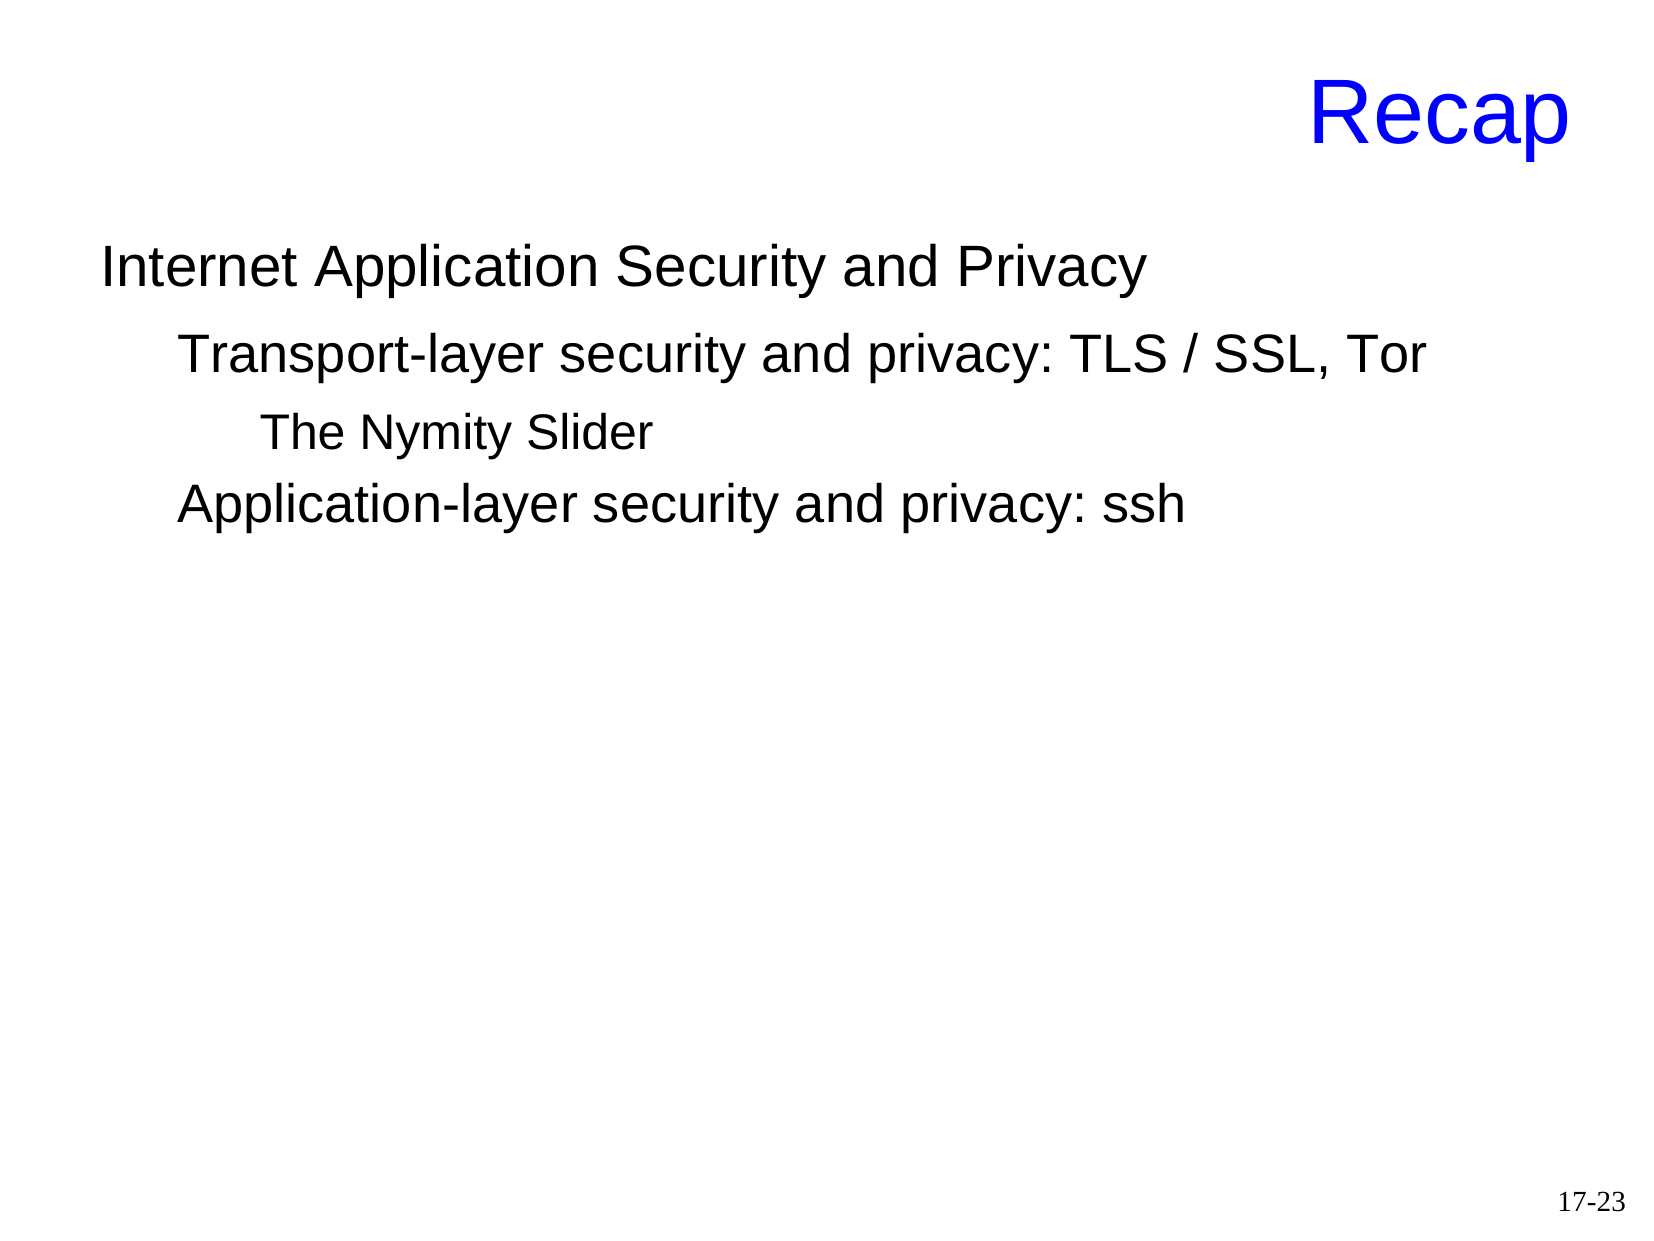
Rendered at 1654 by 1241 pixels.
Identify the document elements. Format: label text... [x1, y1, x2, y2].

title Recap [84, 18, 1573, 211]
list Internet Application Security and Privacy Transport-layer security and privacy: TLS / SSL, Tor The Nymity Slider Application-layer security and privacy: ssh [82, 237, 1571, 1156]
